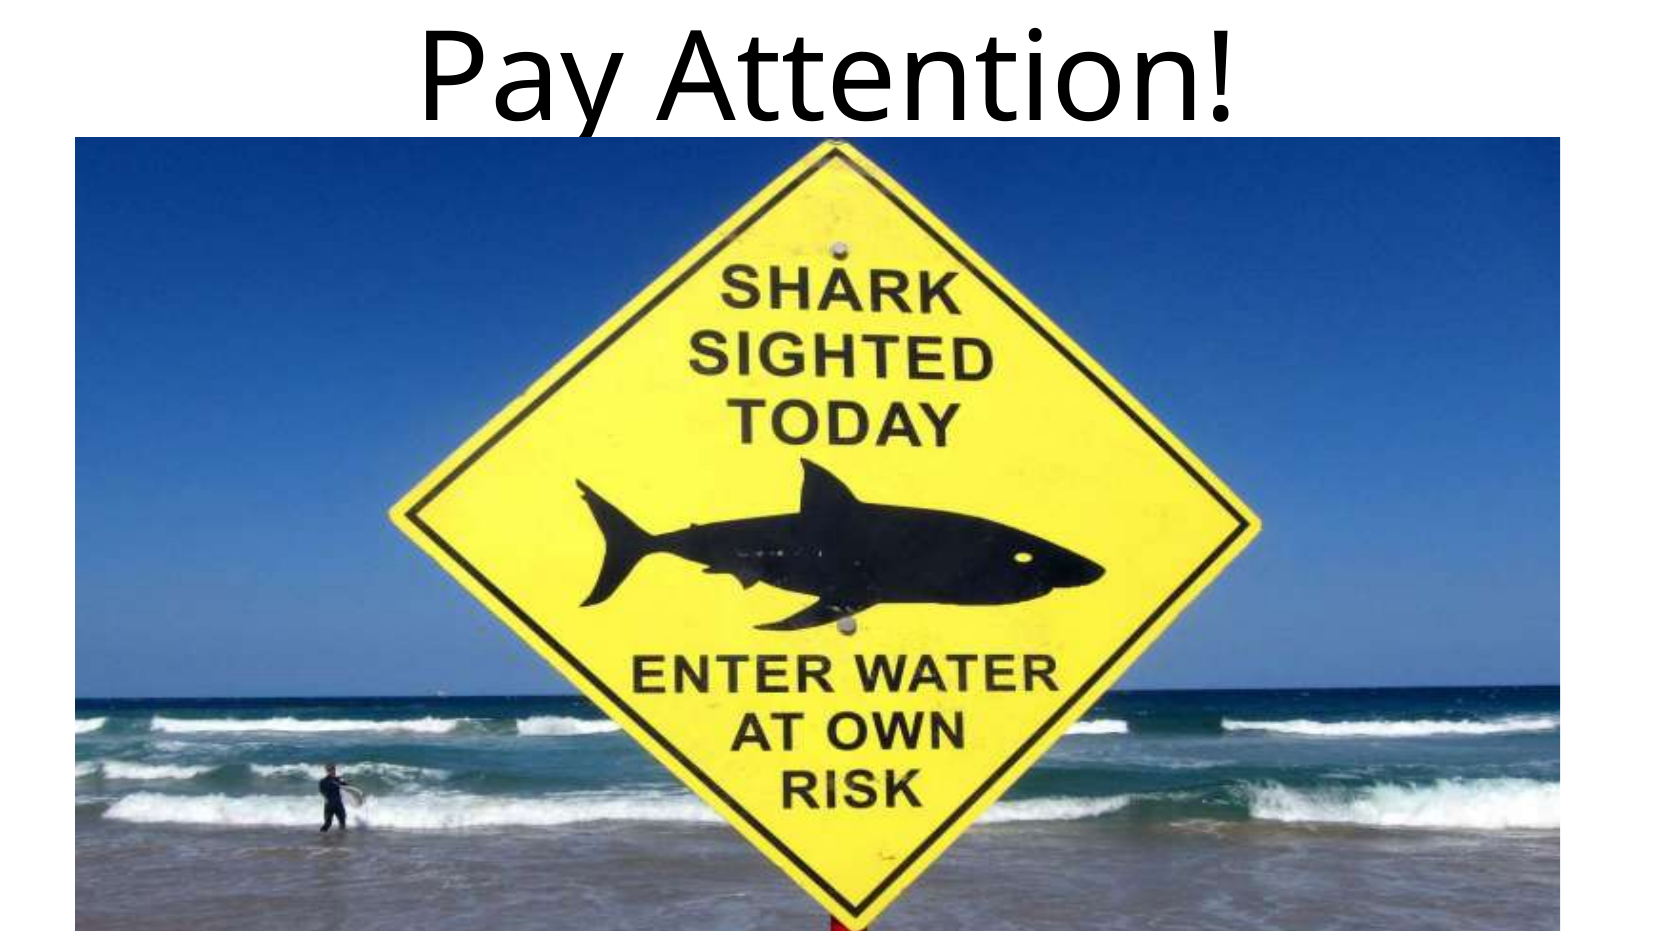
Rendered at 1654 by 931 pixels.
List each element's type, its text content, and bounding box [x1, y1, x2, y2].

title Pay Attention! [82, 0, 1571, 151]
picture [75, 137, 1561, 931]
